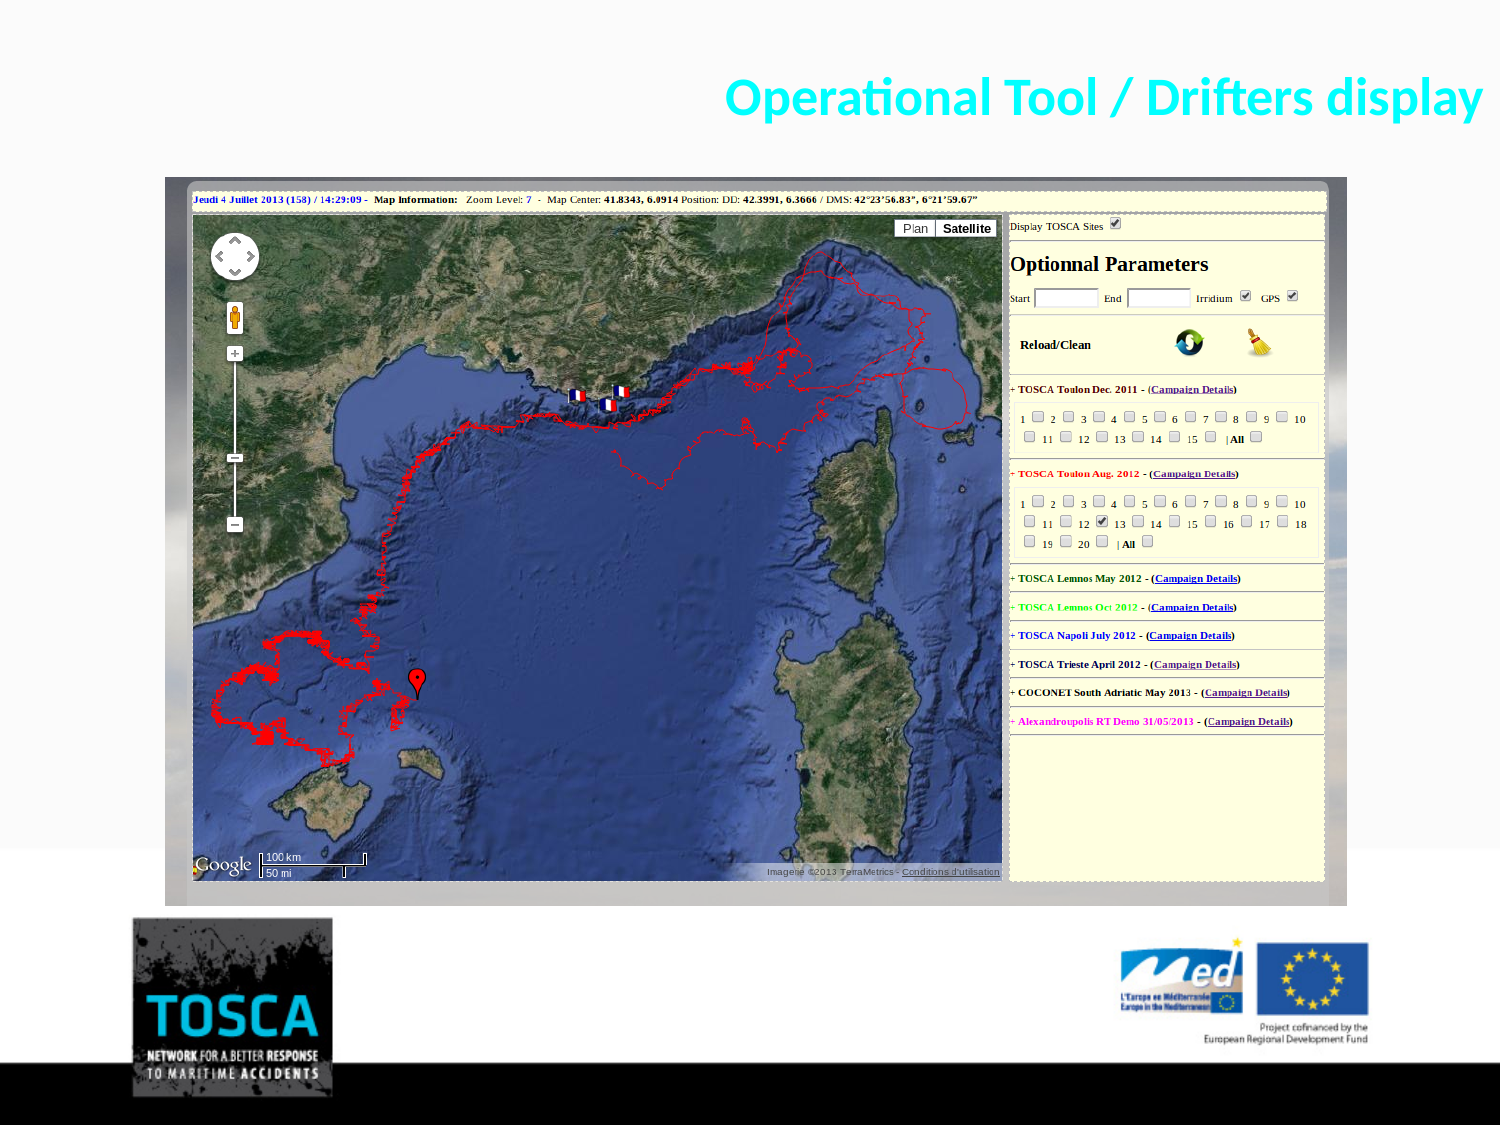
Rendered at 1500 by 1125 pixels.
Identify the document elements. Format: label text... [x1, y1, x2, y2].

title Operational Tool / Drifters display [194, 0, 1500, 188]
picture [0, 0, 1500, 1125]
